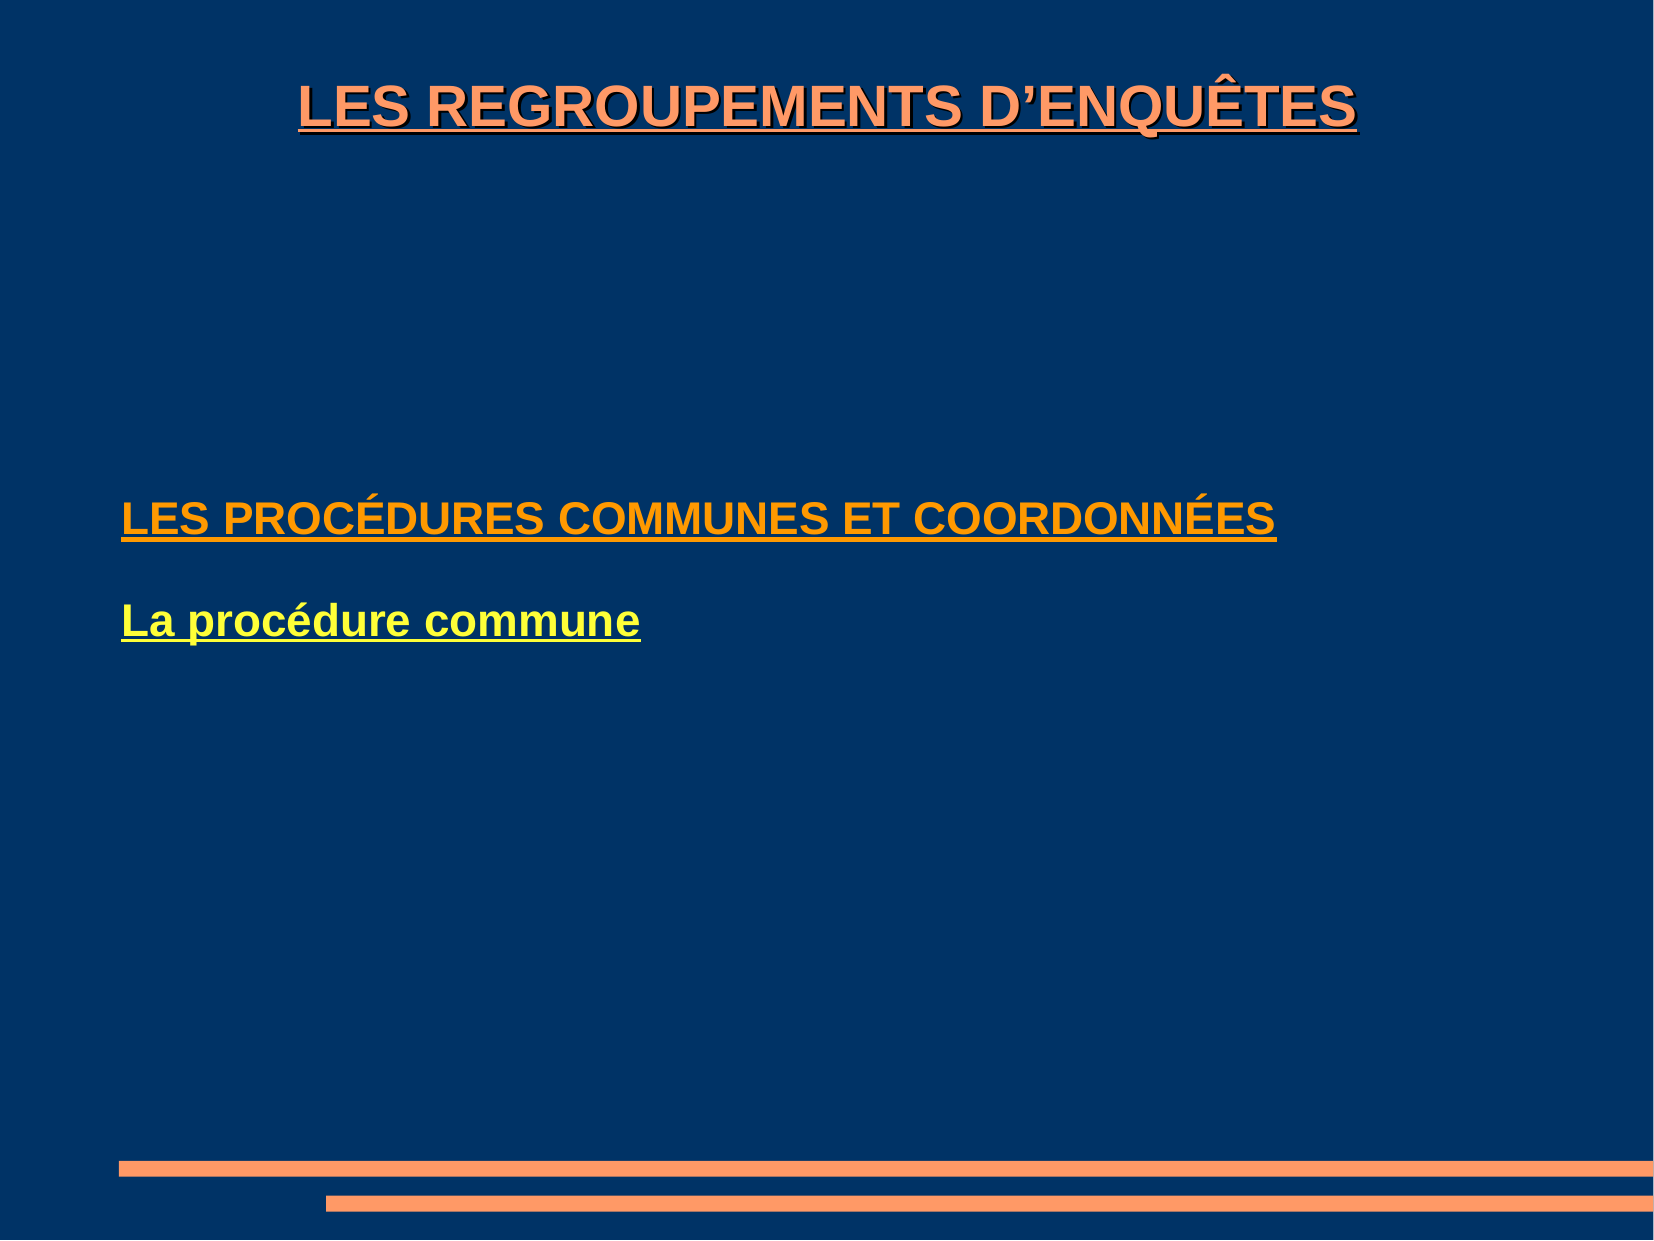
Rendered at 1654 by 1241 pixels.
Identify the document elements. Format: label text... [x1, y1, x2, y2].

title LES REGROUPEMENTS D’ENQUÊTES [121, 46, 1534, 166]
subtitle LES PROCÉDURES COMMUNES ET COORDONNÉES La procédure commune [121, 201, 1561, 1143]
